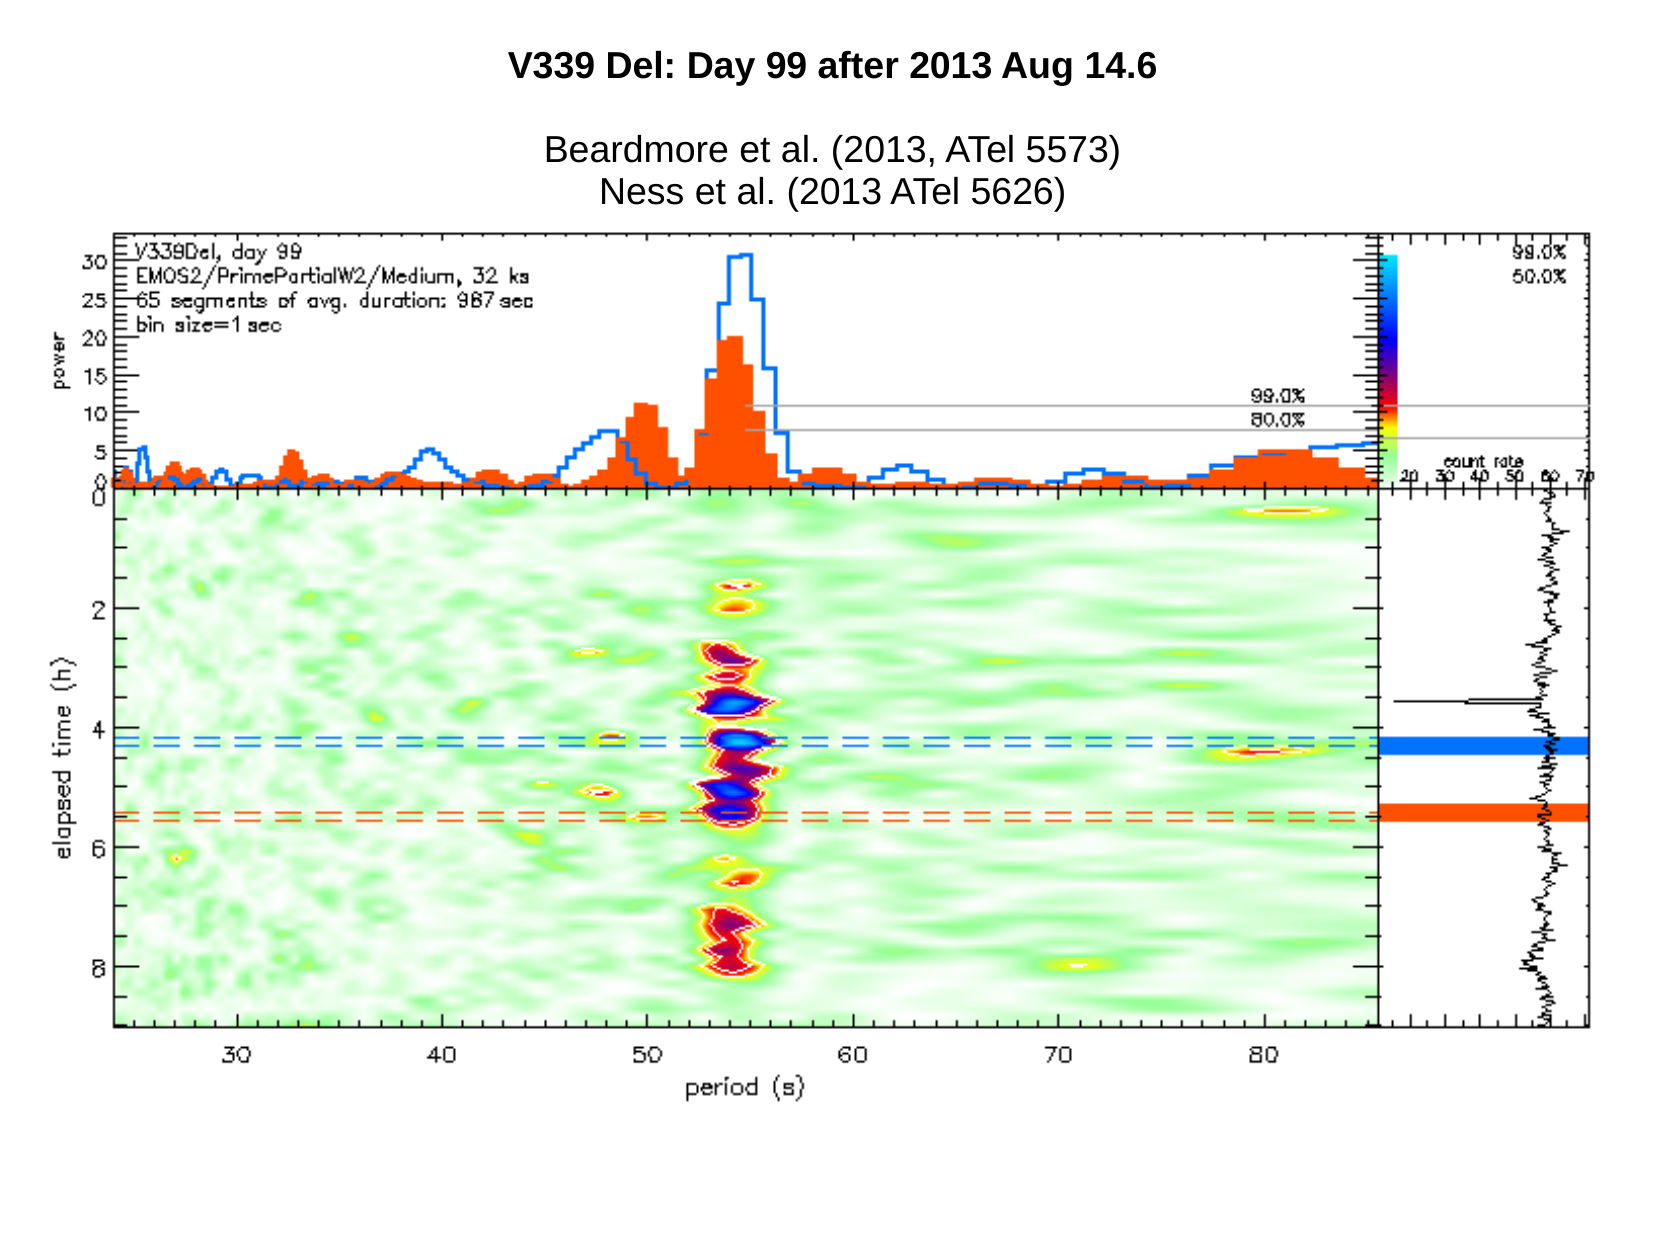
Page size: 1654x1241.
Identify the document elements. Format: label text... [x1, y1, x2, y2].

text_box V339 Del: Day 99 after 2013 Aug 14.6 Beardmore et al. (2013, ATel 5573) Ness et al. (2013 ATel 5626) [493, 37, 1173, 221]
picture [0, 217, 1621, 1128]
